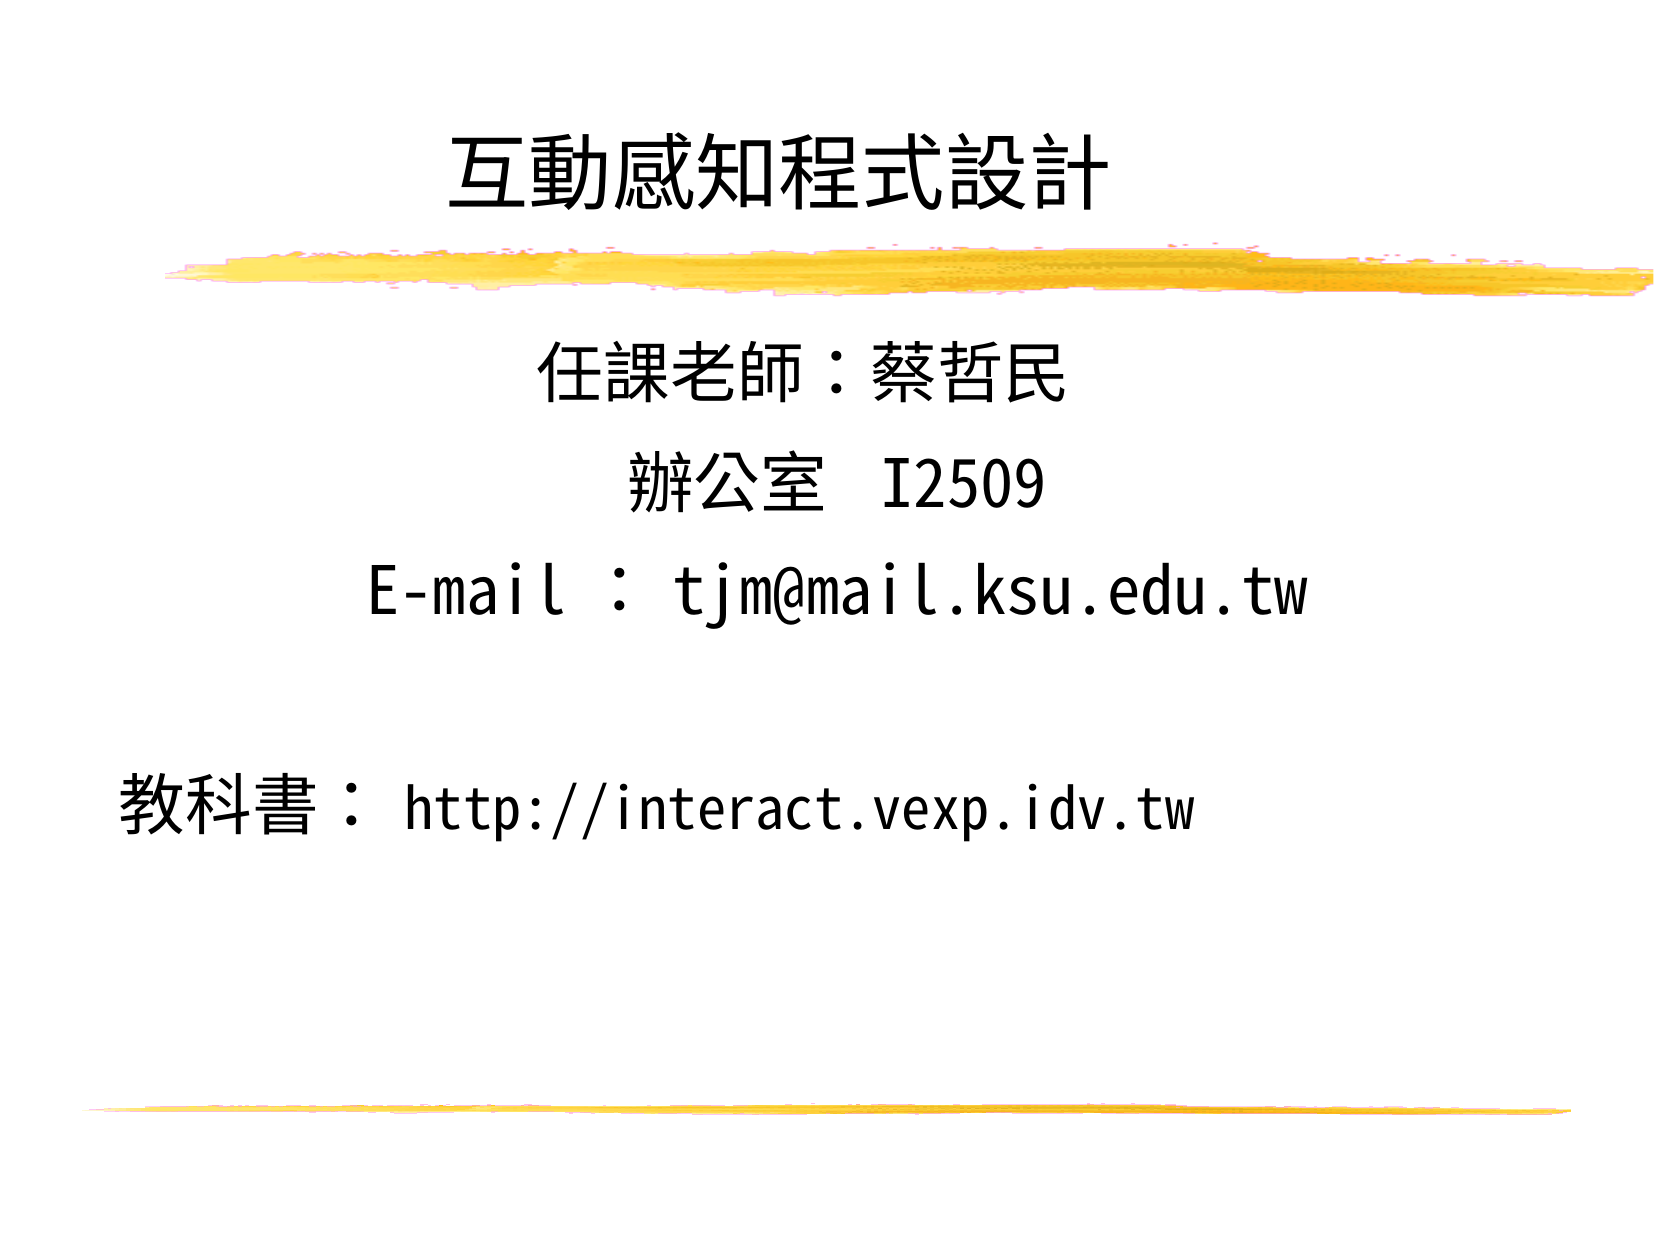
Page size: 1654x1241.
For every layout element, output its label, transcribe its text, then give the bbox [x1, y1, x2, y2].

picture [165, 237, 1654, 308]
title 互動感知程式設計 [76, 12, 1482, 235]
list 任課老師：蔡哲民 辦公室 I2509 E-mail：tjm@mail.ksu.edu.tw 教科書：http://interact.vexp.idv.tw [103, 315, 1572, 1076]
picture [82, 1102, 1571, 1117]
